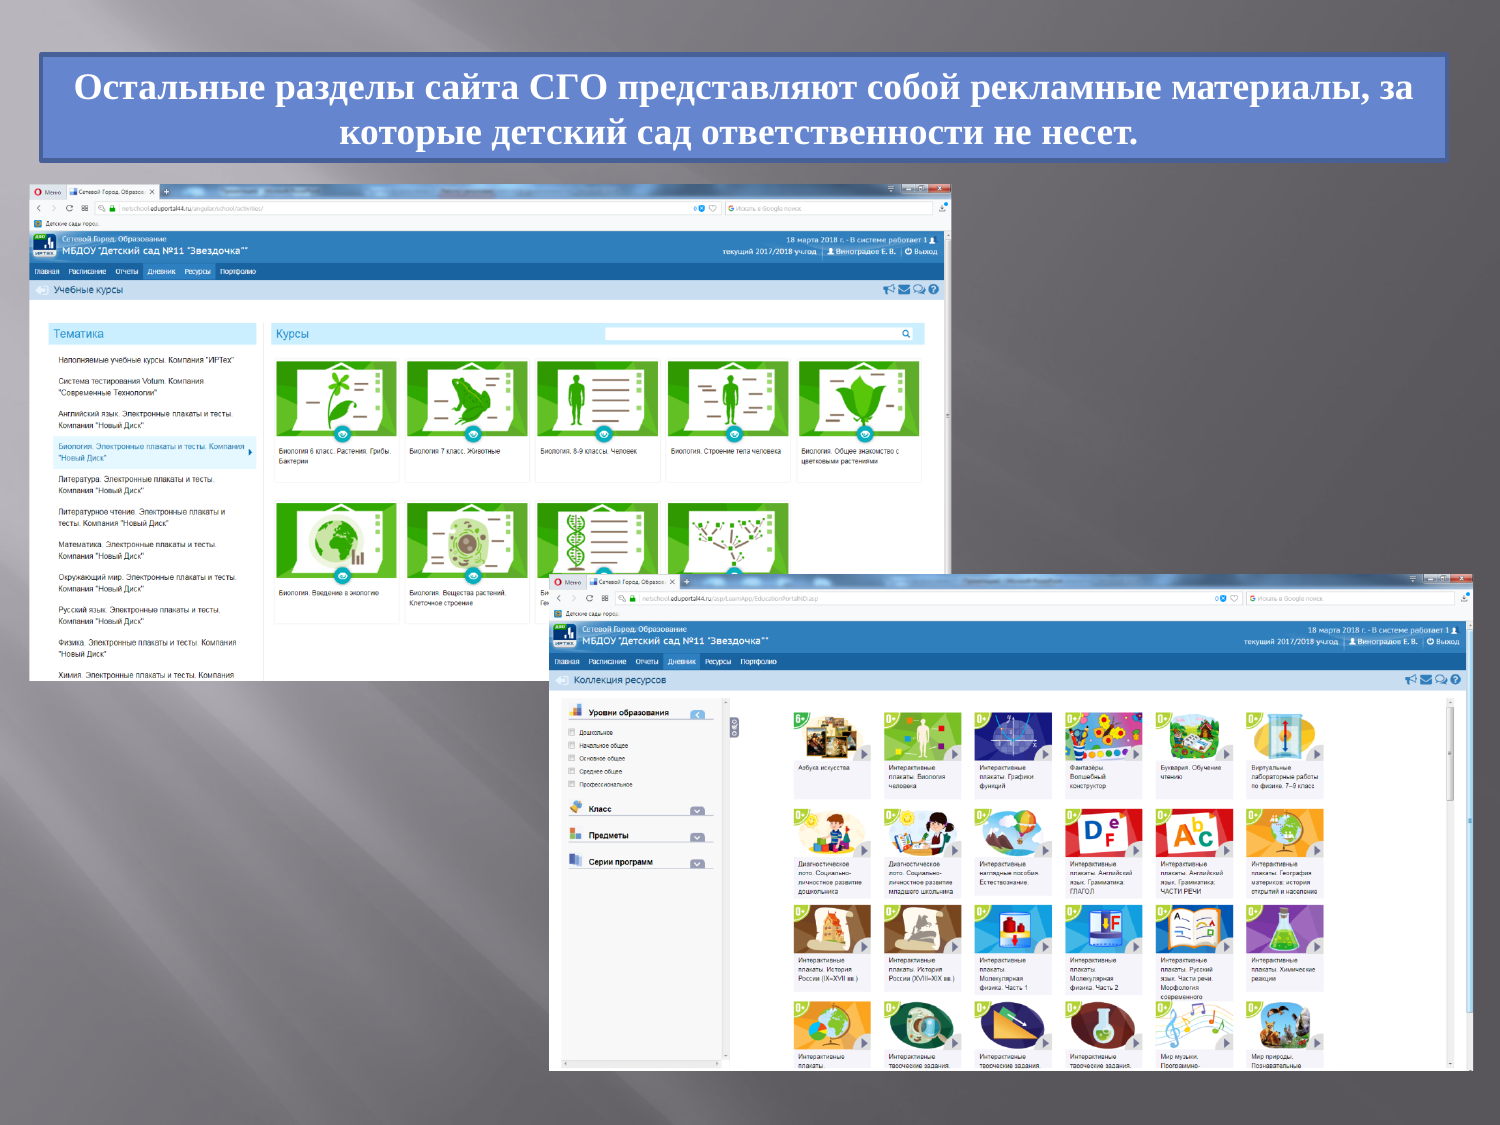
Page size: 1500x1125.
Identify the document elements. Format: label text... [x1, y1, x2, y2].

picture [29, 184, 1474, 1071]
text_box Остальные разделы сайта СГО представляют собой рекламные материалы, за которые детский сад ответственности не несет. [41, 54, 1447, 161]
